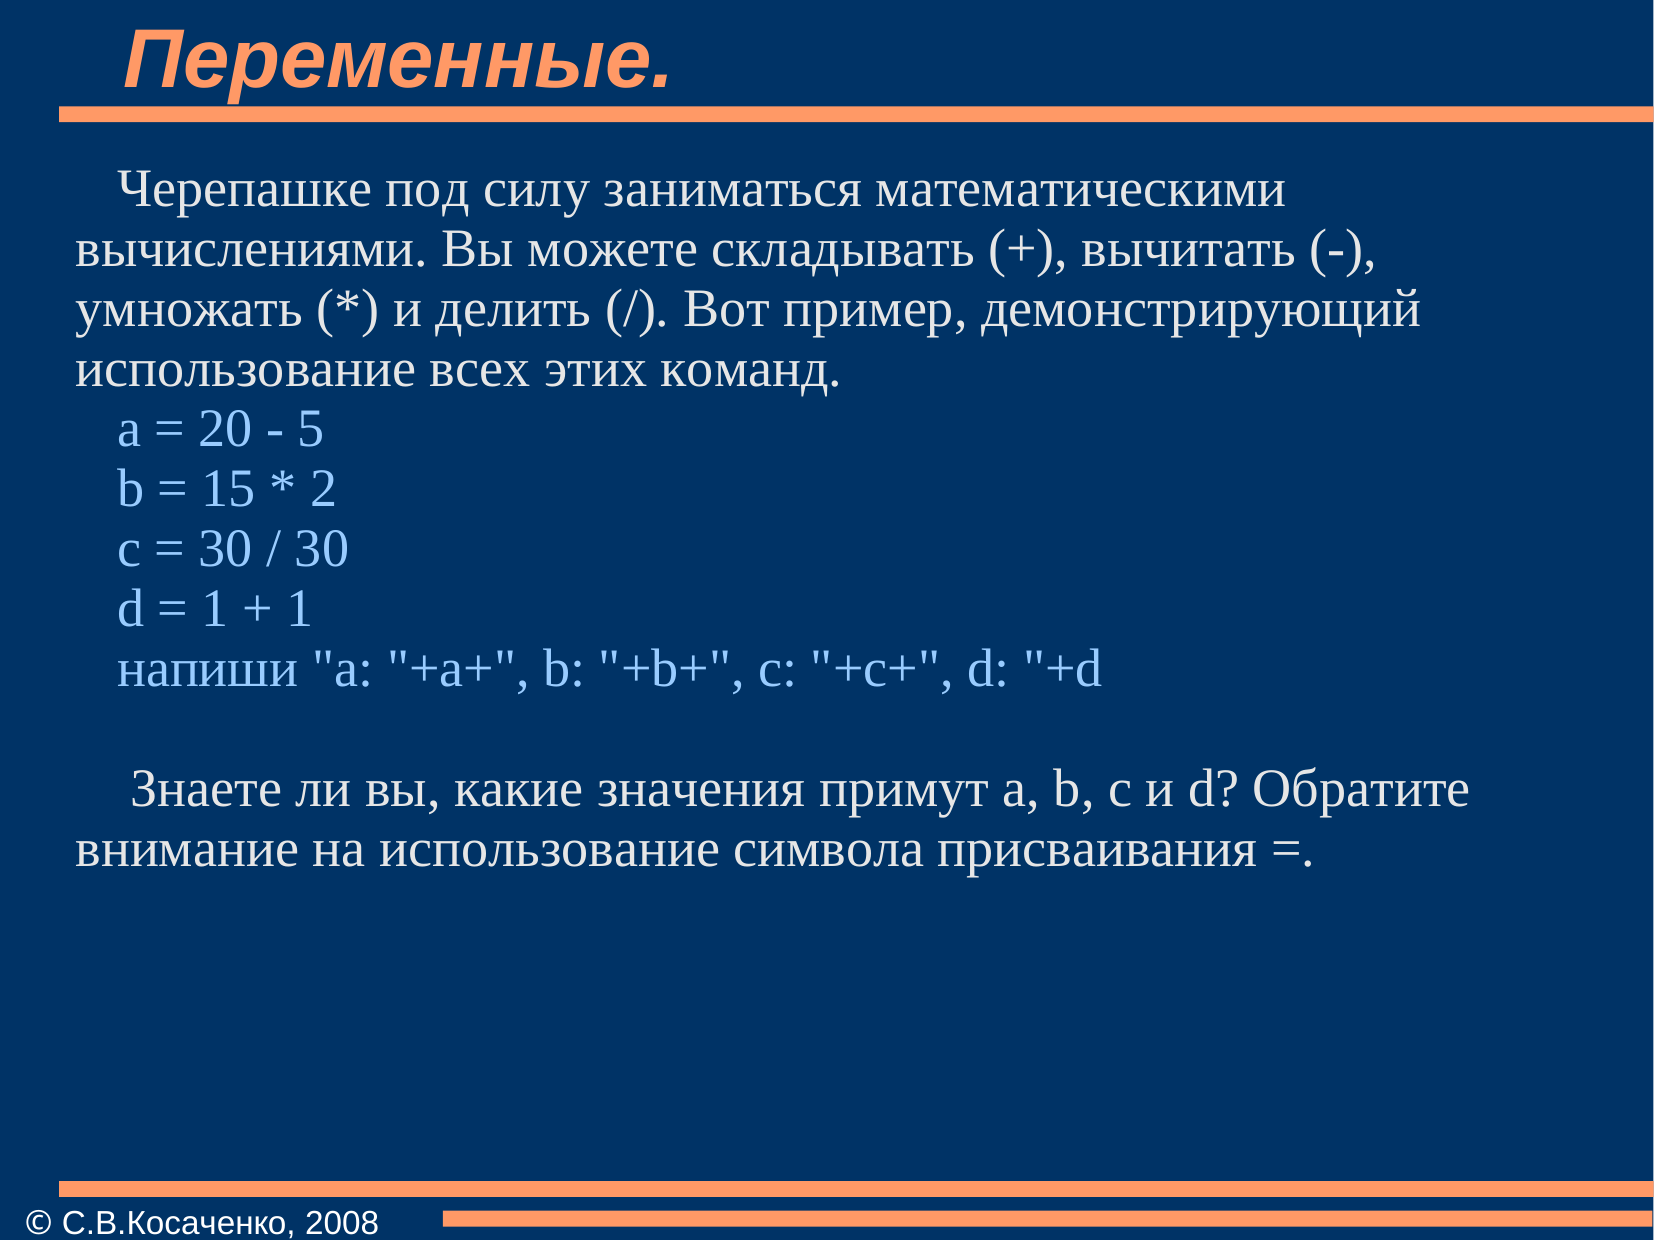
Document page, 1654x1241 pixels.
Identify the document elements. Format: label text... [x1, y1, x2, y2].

list Черепашке под силу заниматься математическими вычислениями. Вы можете складывать (+), вычитать (-), умножать (*) и делить (/). Вот пример, демонстрирующий использование всех этих команд. a = 20 - 5 b = 15 * 2 c = 30 / 30 d = 1 + 1 напиши "a: "+a+", b: "+b+", c: "+c+", d: "+d Знаете ли вы, какие значения примут a, b, c и d? Обратите внимание на использование символа присваивания =. [75, 158, 1565, 1041]
title Переменные. [123, 0, 1536, 119]
